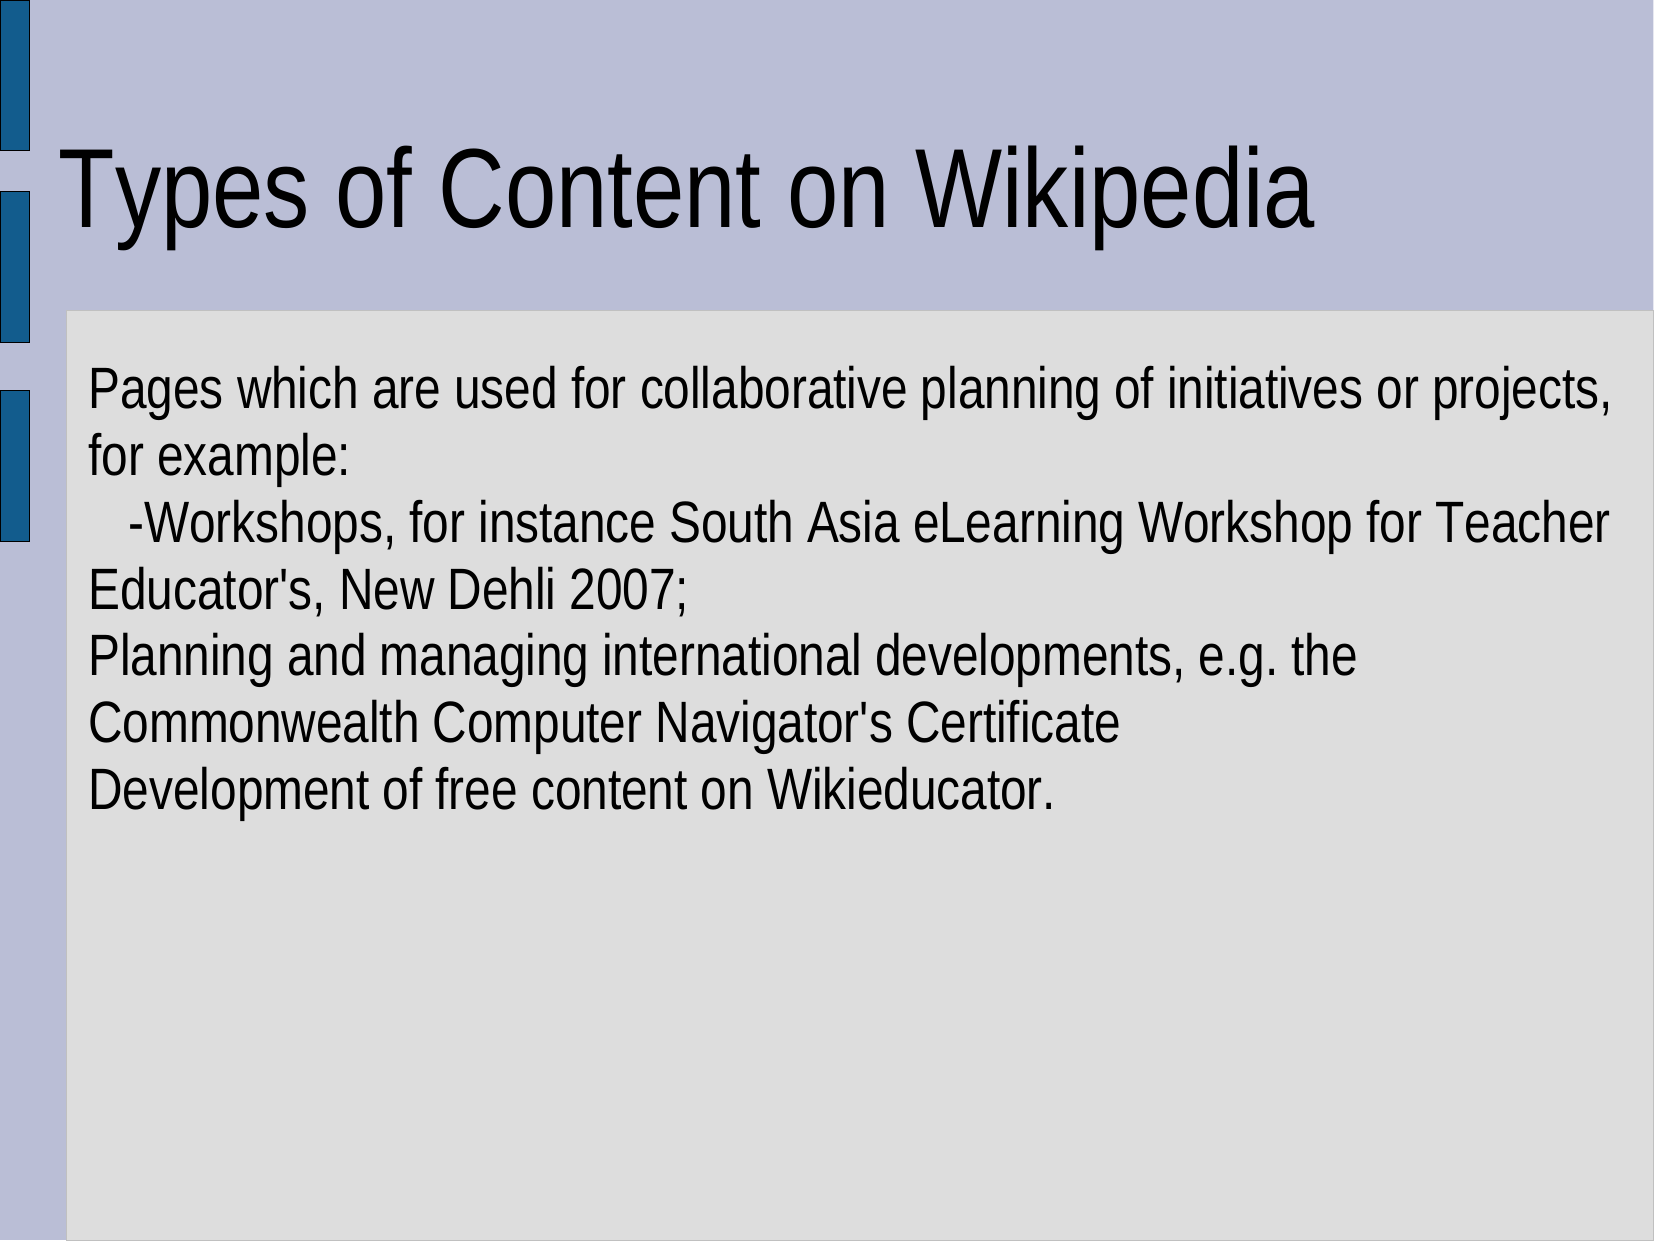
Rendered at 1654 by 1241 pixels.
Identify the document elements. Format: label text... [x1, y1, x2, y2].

text_box Pages which are used for collaborative planning of initiatives or projects, for example: -Workshops, for instance South Asia eLearning Workshop for Teacher Educator's, New Dehli 2007; Planning and managing international developments, e.g. the Commonwealth Computer Navigator's Certificate Development of free content on Wikieducator. [88, 354, 1632, 976]
text_box Types of Content on Wikipedia [59, 122, 1625, 251]
